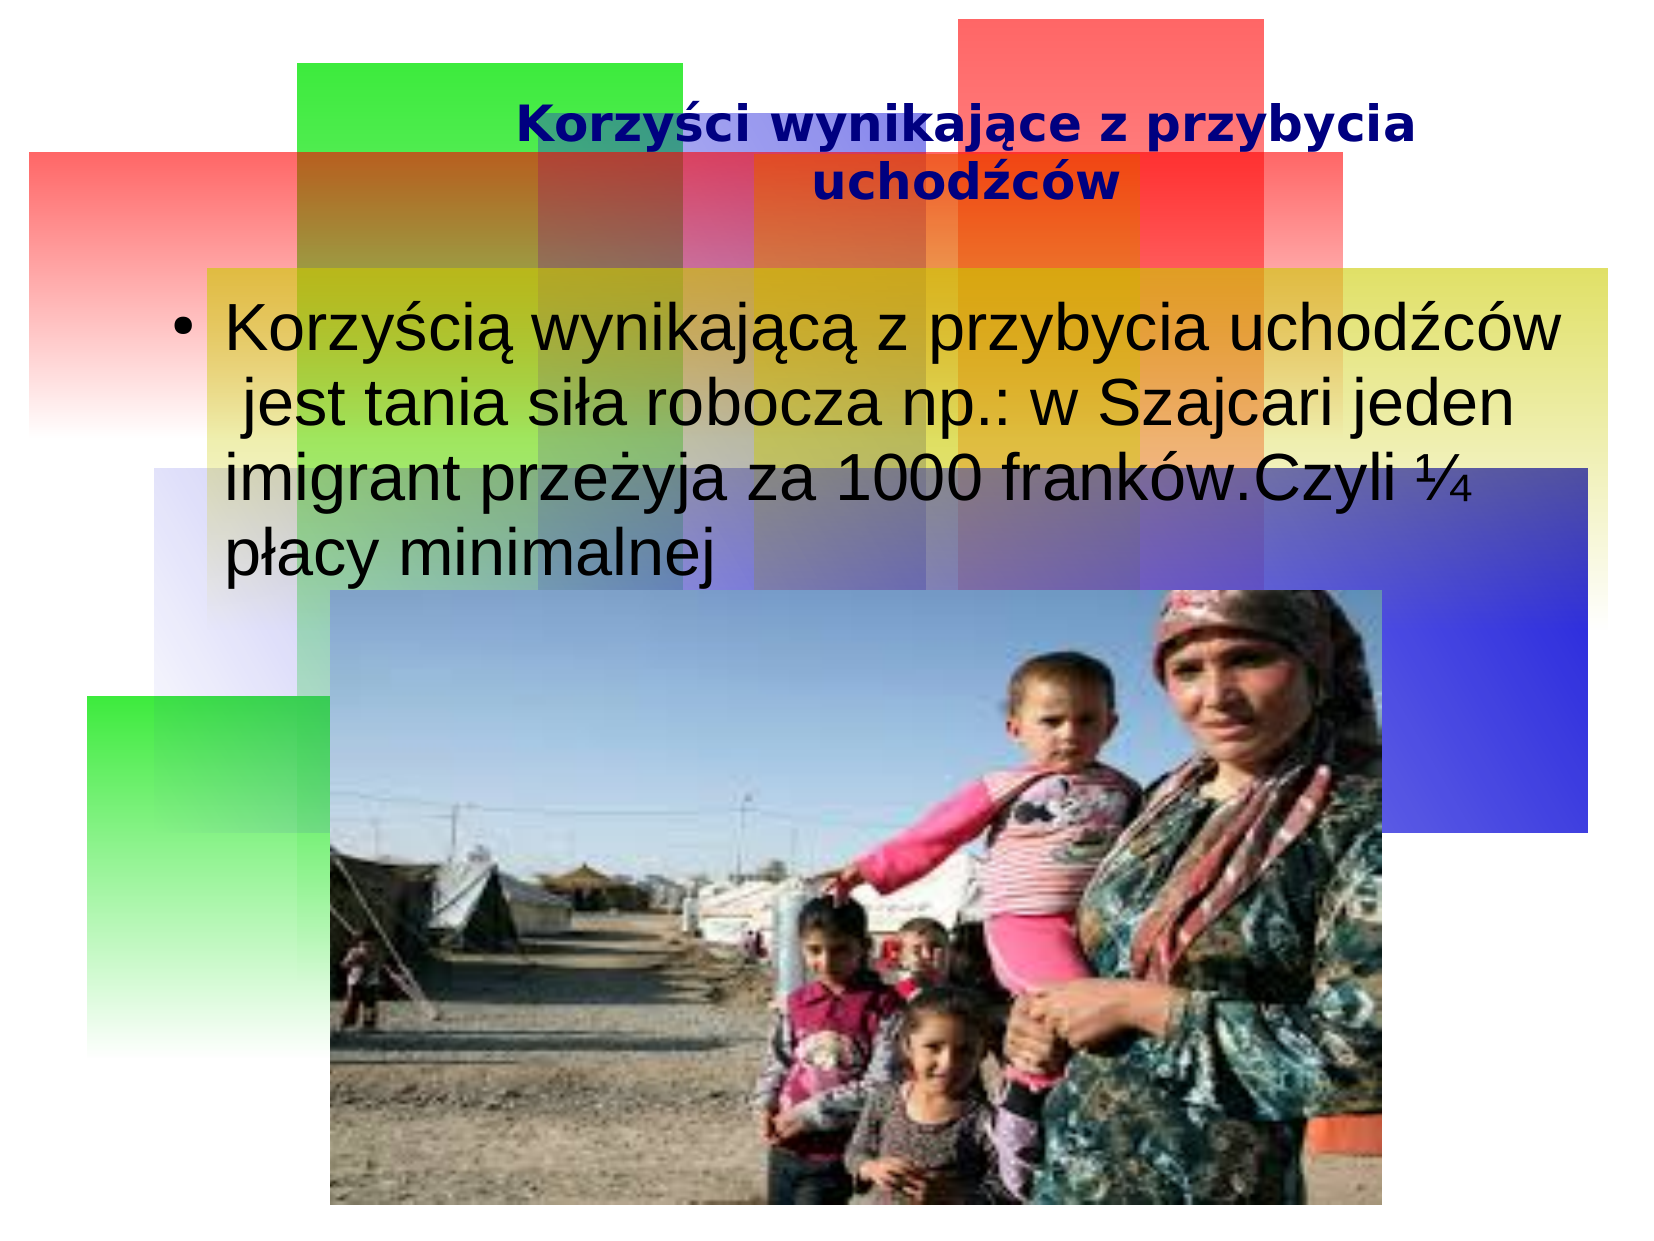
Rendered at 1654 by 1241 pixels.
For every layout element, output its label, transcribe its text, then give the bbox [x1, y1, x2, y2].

picture [330, 590, 1382, 1205]
title Korzyści wynikające z przybycia uchodźców [362, 49, 1571, 257]
list Korzyścią wynikającą z przybycia uchodźców jest tania siła robocza np.: w Szajcari jeden imigrant przeżyja za 1000 franków.Czyli ¼ płacy minimalnej [82, 290, 1571, 1109]
